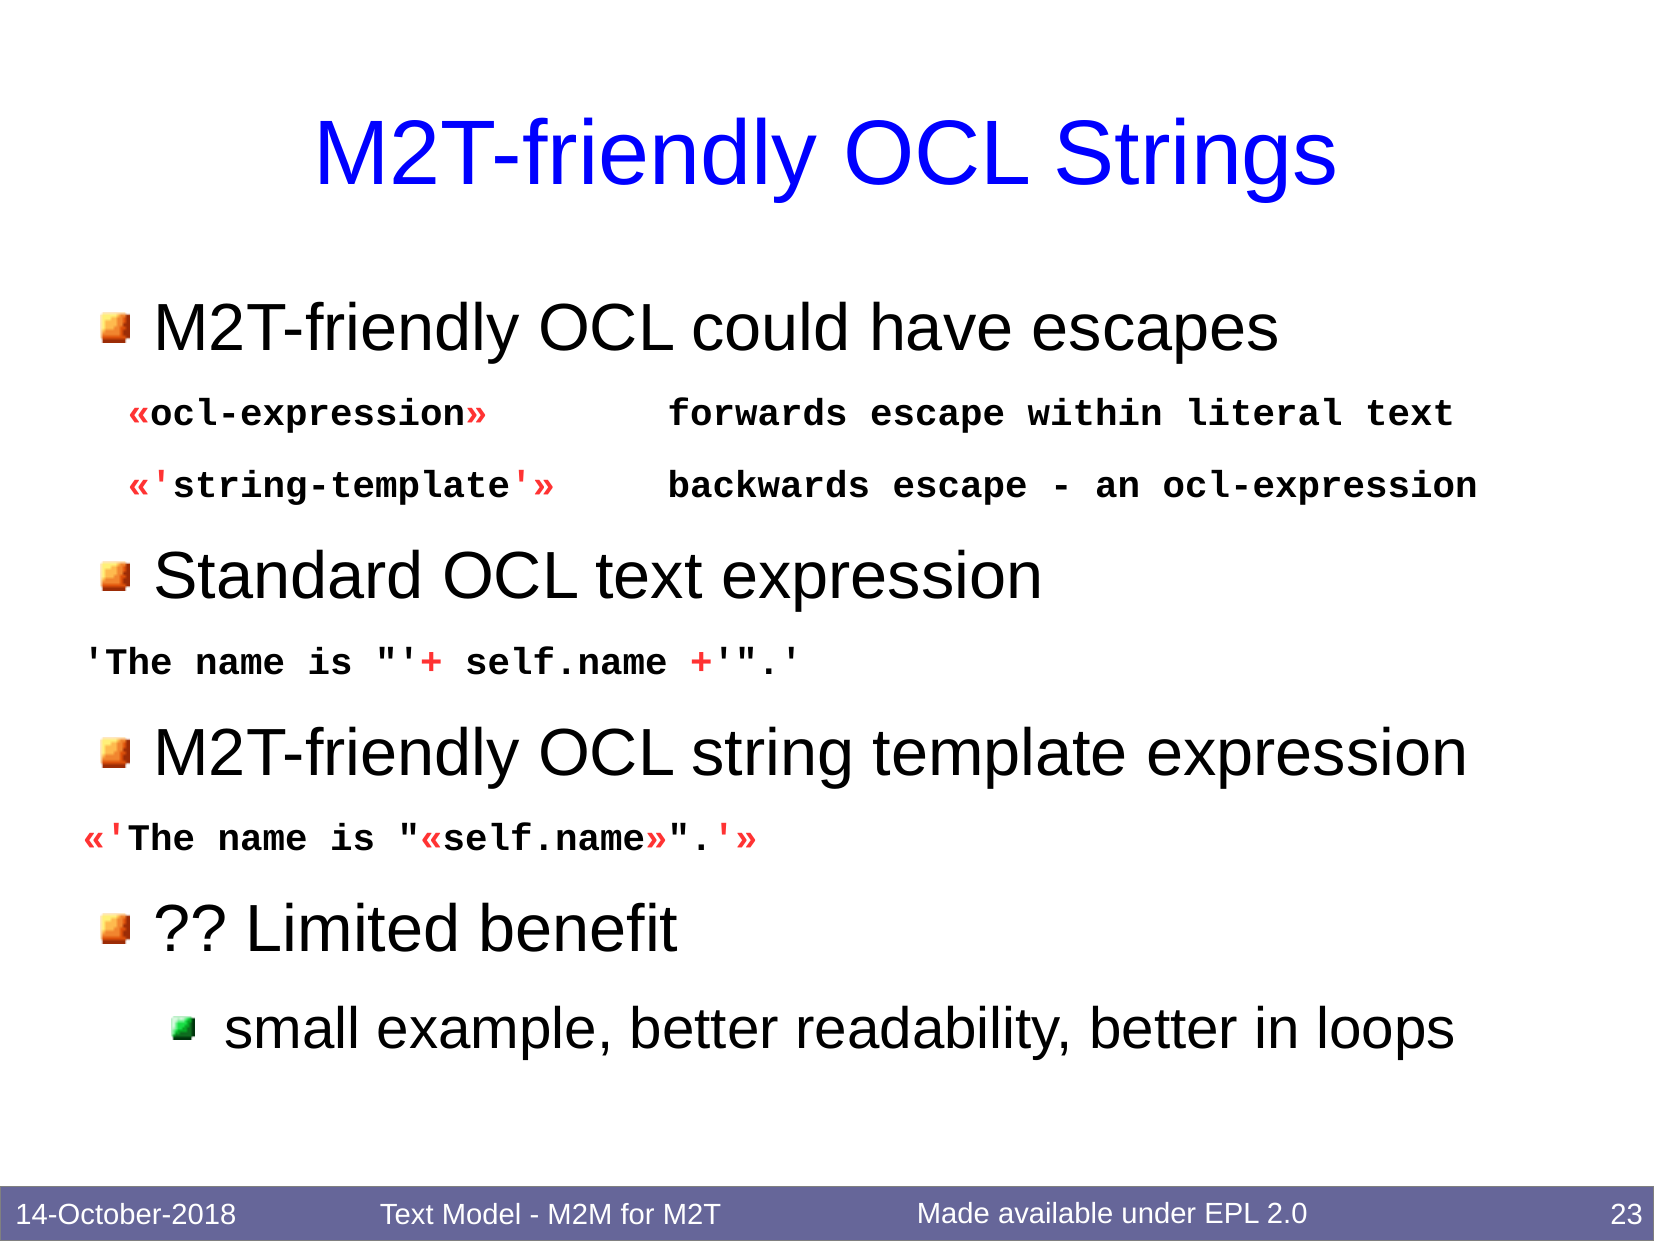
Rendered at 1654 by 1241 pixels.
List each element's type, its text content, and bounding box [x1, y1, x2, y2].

title M2T-friendly OCL Strings [82, 49, 1571, 257]
list M2T-friendly OCL could have escapes «ocl-expression» forwards escape within literal text «'string-template'» backwards escape - an ocl-expression Standard OCL text expression 'The name is "'+ self.name +'".' M2T-friendly OCL string template expression «'The name is "«self.name»".'» ?? Limited benefit small example, better readability, better in loops [82, 290, 1571, 1061]
